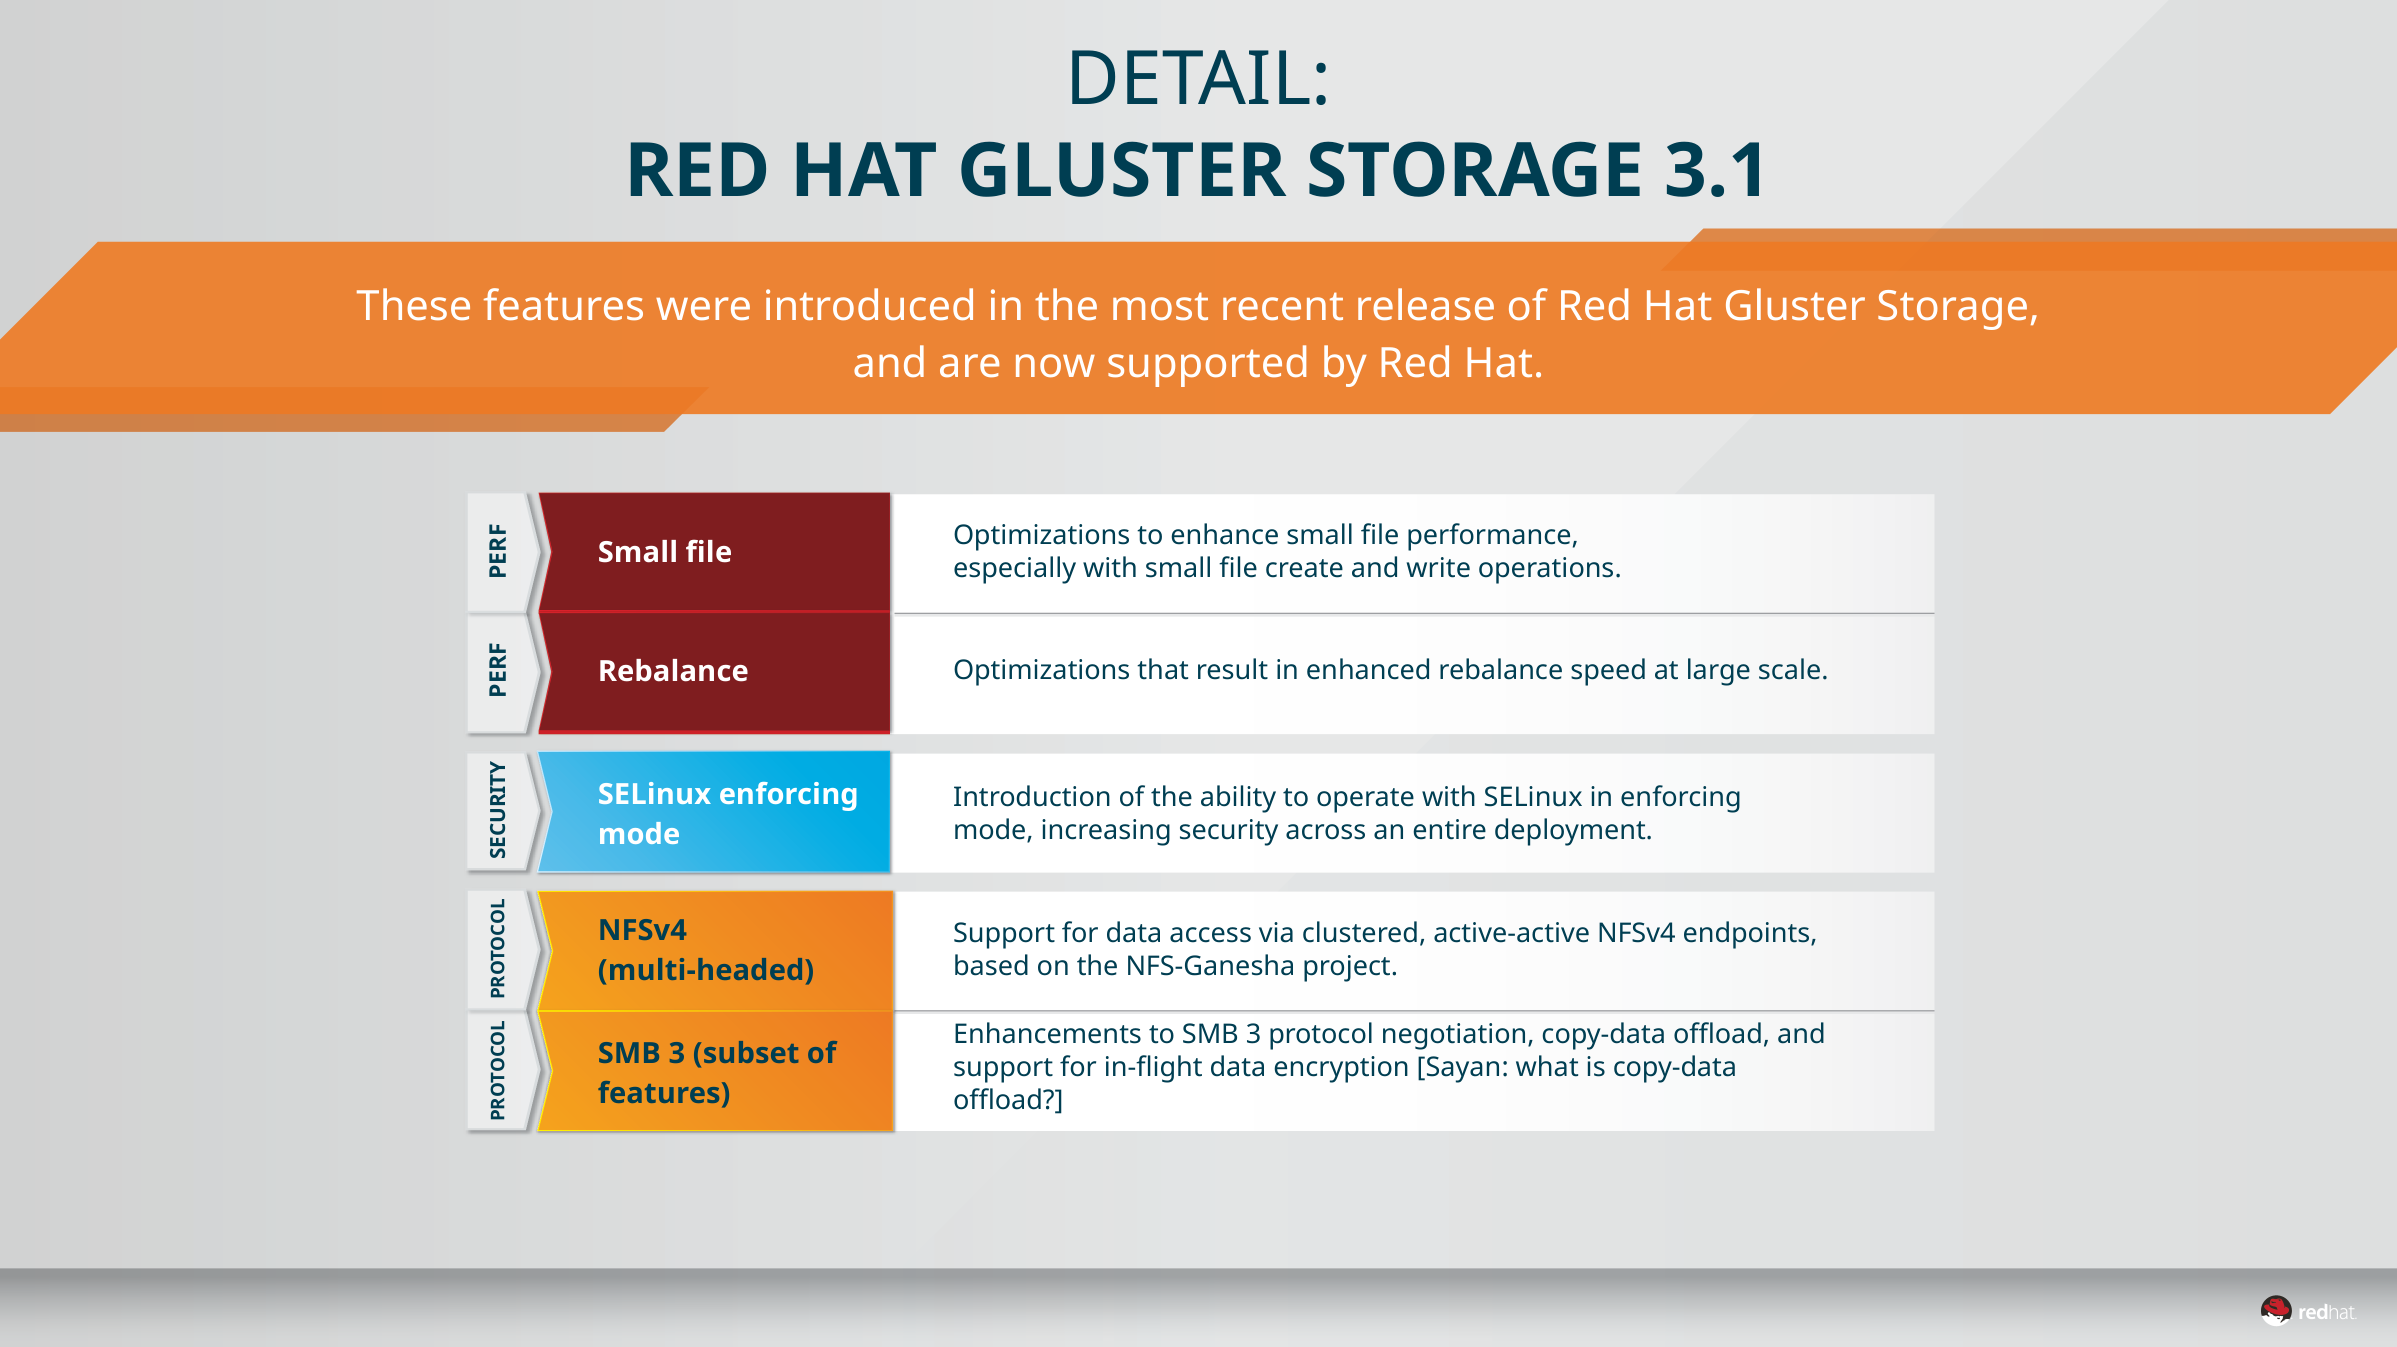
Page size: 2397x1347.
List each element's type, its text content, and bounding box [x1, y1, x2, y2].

text_box Small file [583, 491, 884, 609]
text_box Rebalance [583, 609, 884, 730]
text_box PERF [460, 621, 534, 720]
text_box PERF [460, 502, 534, 601]
text_box NFSv4 (multi-headed) [583, 889, 884, 1010]
text_box SELinux enforcing mode [583, 750, 902, 877]
text_box SMB 3 (subset of features) [583, 1012, 853, 1132]
text_box Optimizations that result in enhanced rebalance speed at large scale. [938, 609, 1883, 730]
picture [0, 0, 2397, 1347]
text_box PROTOCOL [460, 990, 534, 1153]
text_box DETAIL: RED HAT GLUSTER STORAGE 3.1 [161, 23, 2236, 240]
text_box Enhancements to SMB 3 protocol negotiation, copy-data offload, and support for in-flight data encryption [Sayan: what is copy-data offload?] [938, 994, 1844, 1138]
text_box SECURITY [460, 736, 534, 868]
text_box Introduction of the ability to operate with SELinux in enforcing mode, increasing security across an entire deployment. [938, 753, 1763, 874]
text_box Optimizations to enhance small file performance, especially with small file create and write operations. [938, 491, 1671, 609]
text_box PROTOCOL [460, 868, 534, 990]
text_box Support for data access via clustered, active-active NFSv4 endpoints, based on the NFS-Ganesha project. [938, 889, 1846, 1010]
text_box These features were introduced in the most recent release of Red Hat Gluster Storage, and are now supported by Red Hat. [334, 268, 2063, 475]
